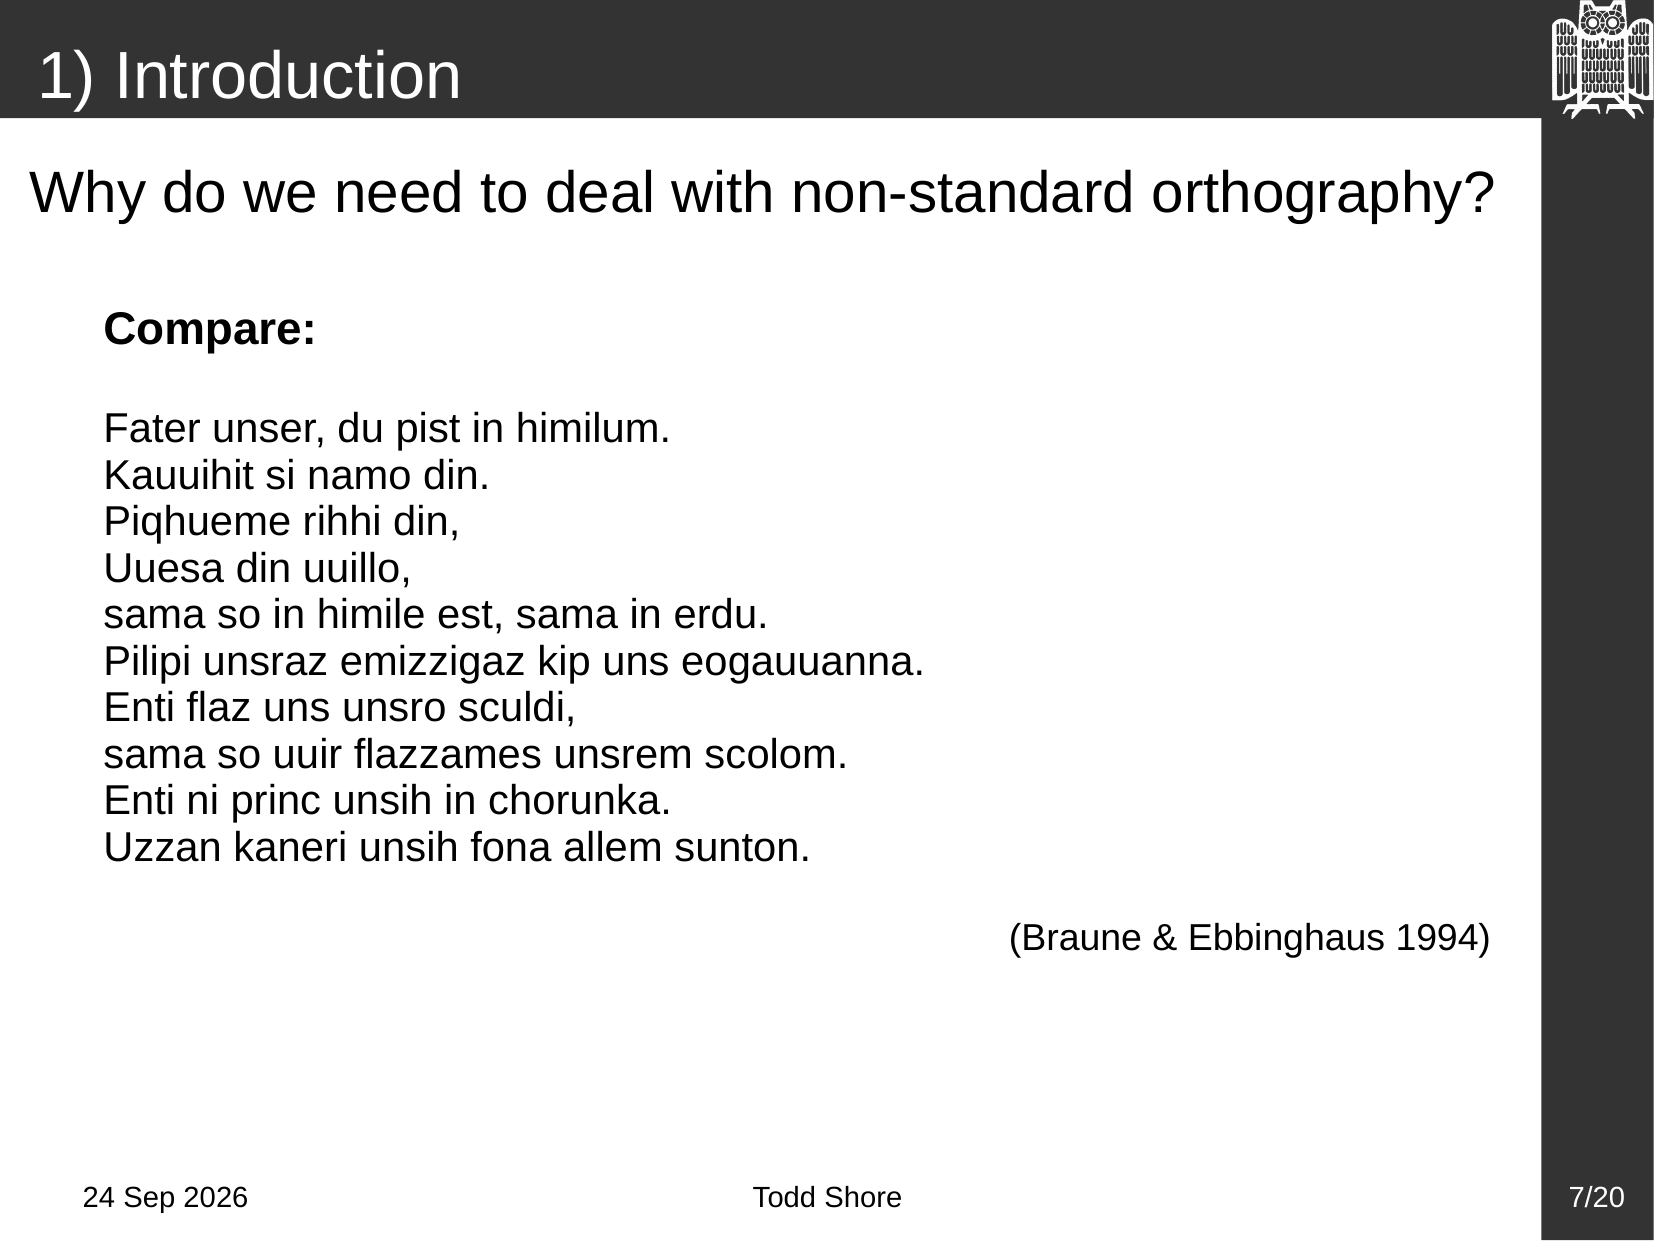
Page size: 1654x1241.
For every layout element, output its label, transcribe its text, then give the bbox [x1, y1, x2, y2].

picture [1552, 0, 1654, 119]
text_box 1) Introduction [22, 30, 478, 120]
text_box Compare: Fater unser, du pist in himilum. Kauuihit si namo din. Piqhueme rihhi din, Uuesa din uuillo, sama so in himile est, sama in erdu. Pilipi unsraz emizzigaz kip uns eogauuanna. Enti flaz uns unsro sculdi, sama so uuir flazzames unsrem scolom. Enti ni princ unsih in chorunka. Uzzan kaneri unsih fona allem sunton. (Braune & Ebbinghaus 1994) [88, 295, 1506, 1107]
title Why do we need to deal with non-standard orthography? [29, 147, 1518, 237]
